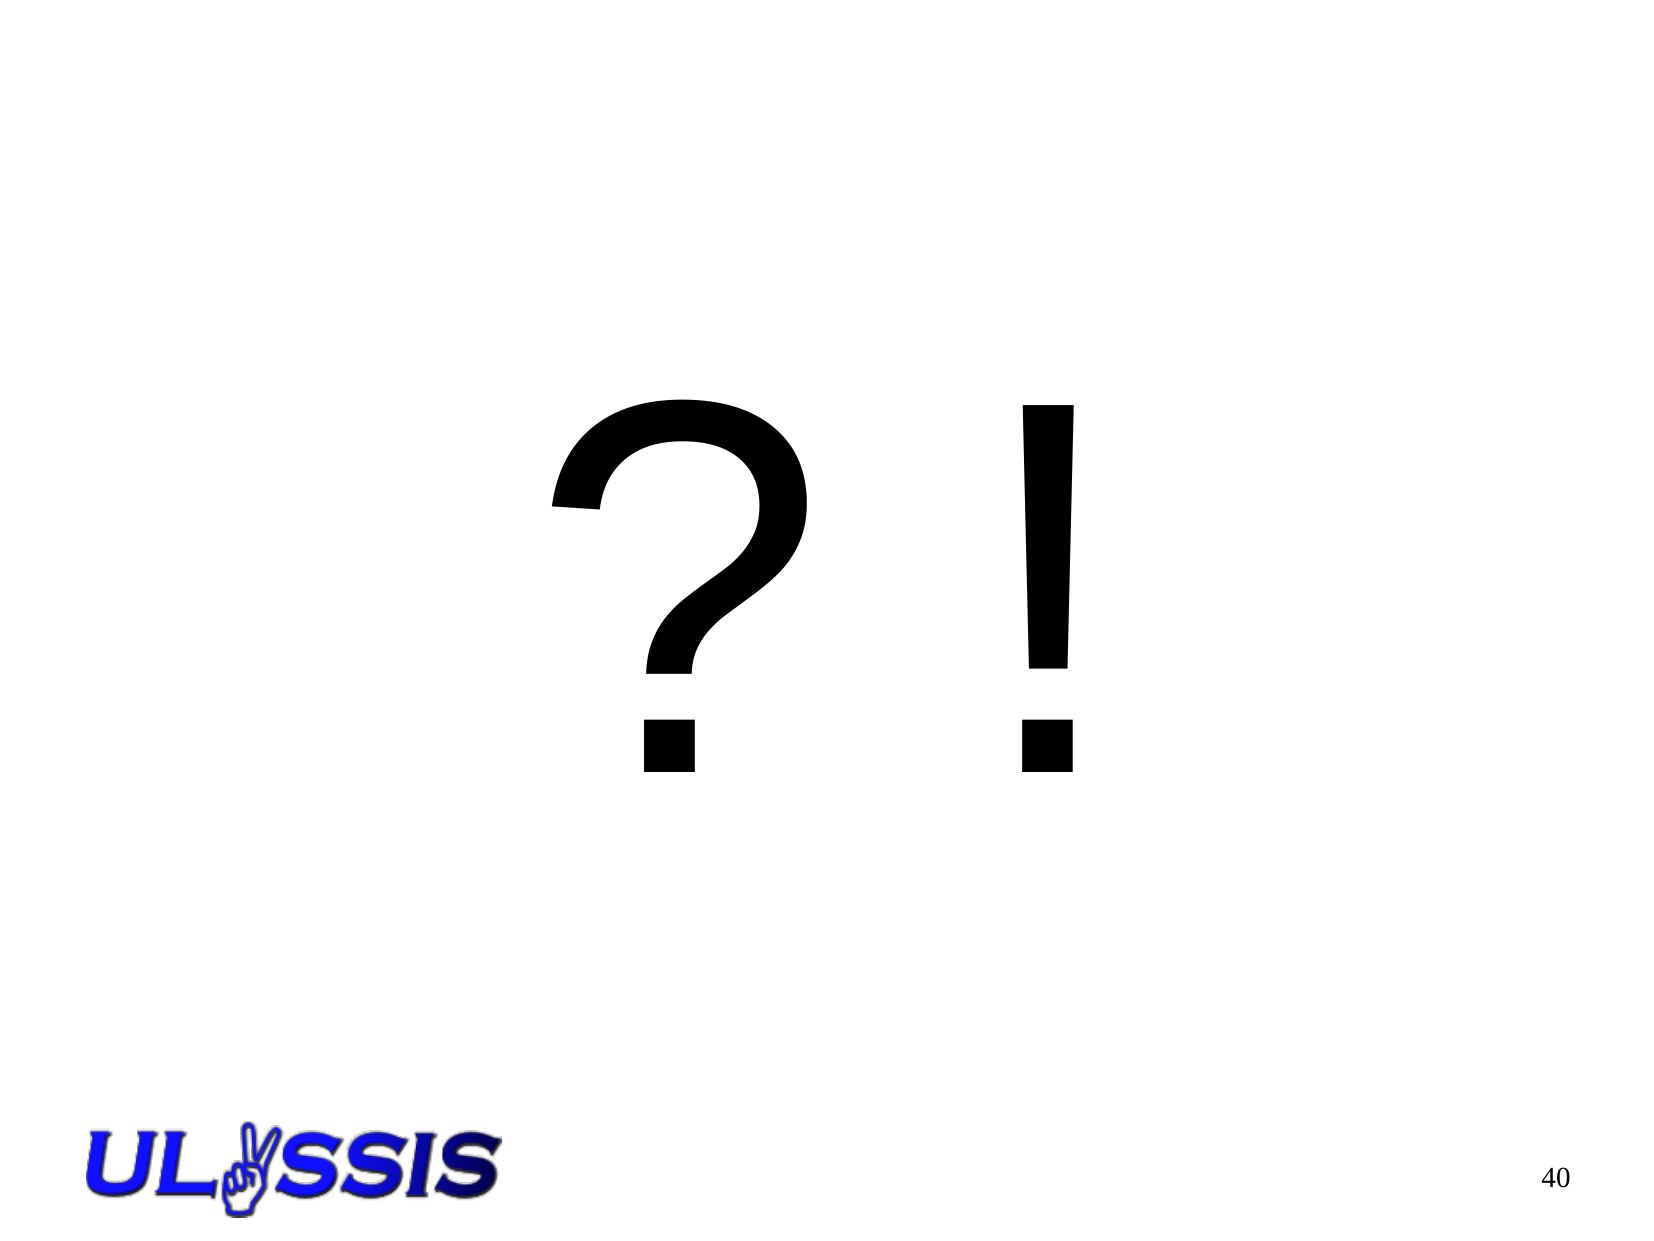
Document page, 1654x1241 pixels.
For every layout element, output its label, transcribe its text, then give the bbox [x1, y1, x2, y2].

picture [86, 1121, 502, 1218]
list ? ! [82, 290, 1571, 1094]
